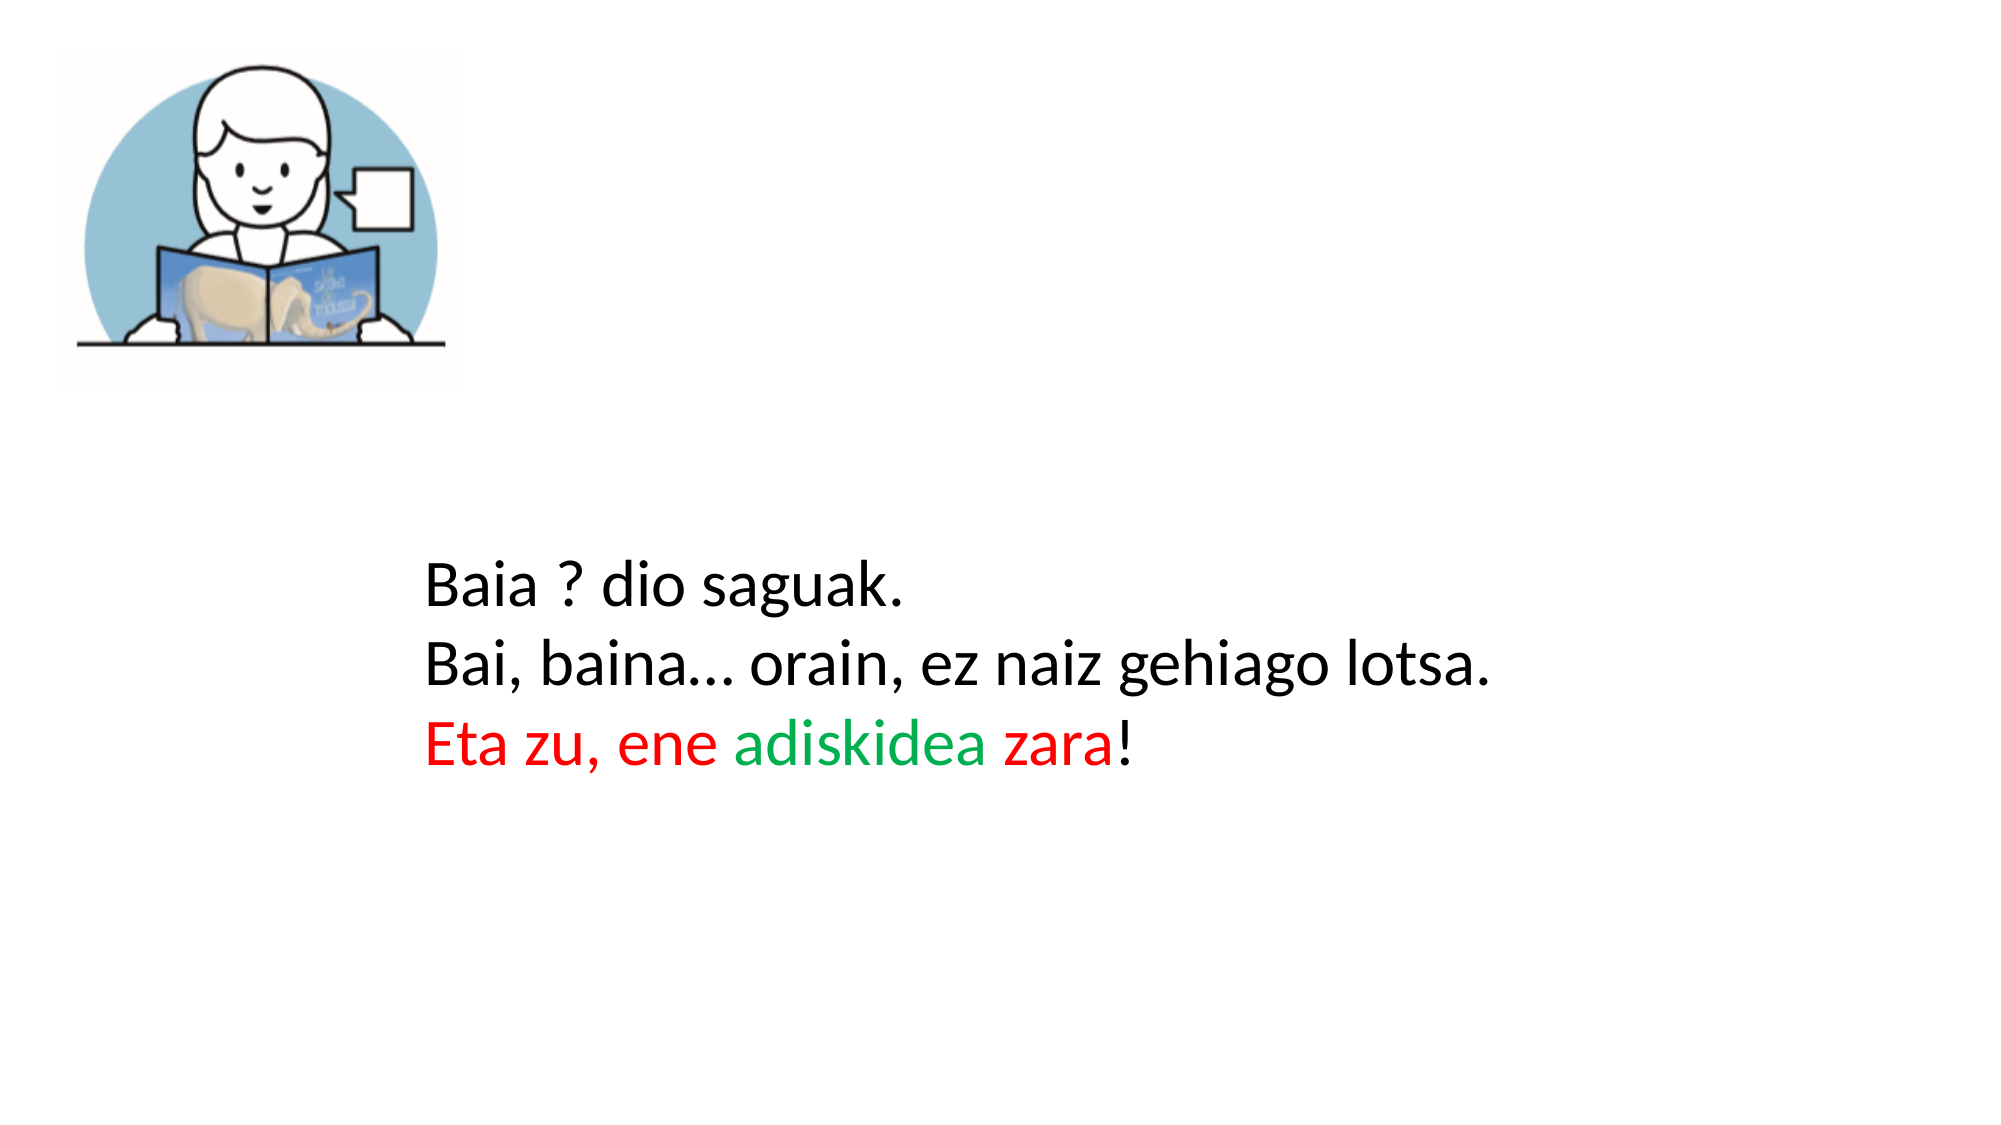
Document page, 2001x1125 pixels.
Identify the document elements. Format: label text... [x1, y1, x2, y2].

picture [46, 51, 466, 394]
text_box Baia ? dio saguak. Bai, baina… orain, ez naiz gehiago lotsa. Eta zu, ene adiskidea zara! [409, 531, 1816, 787]
